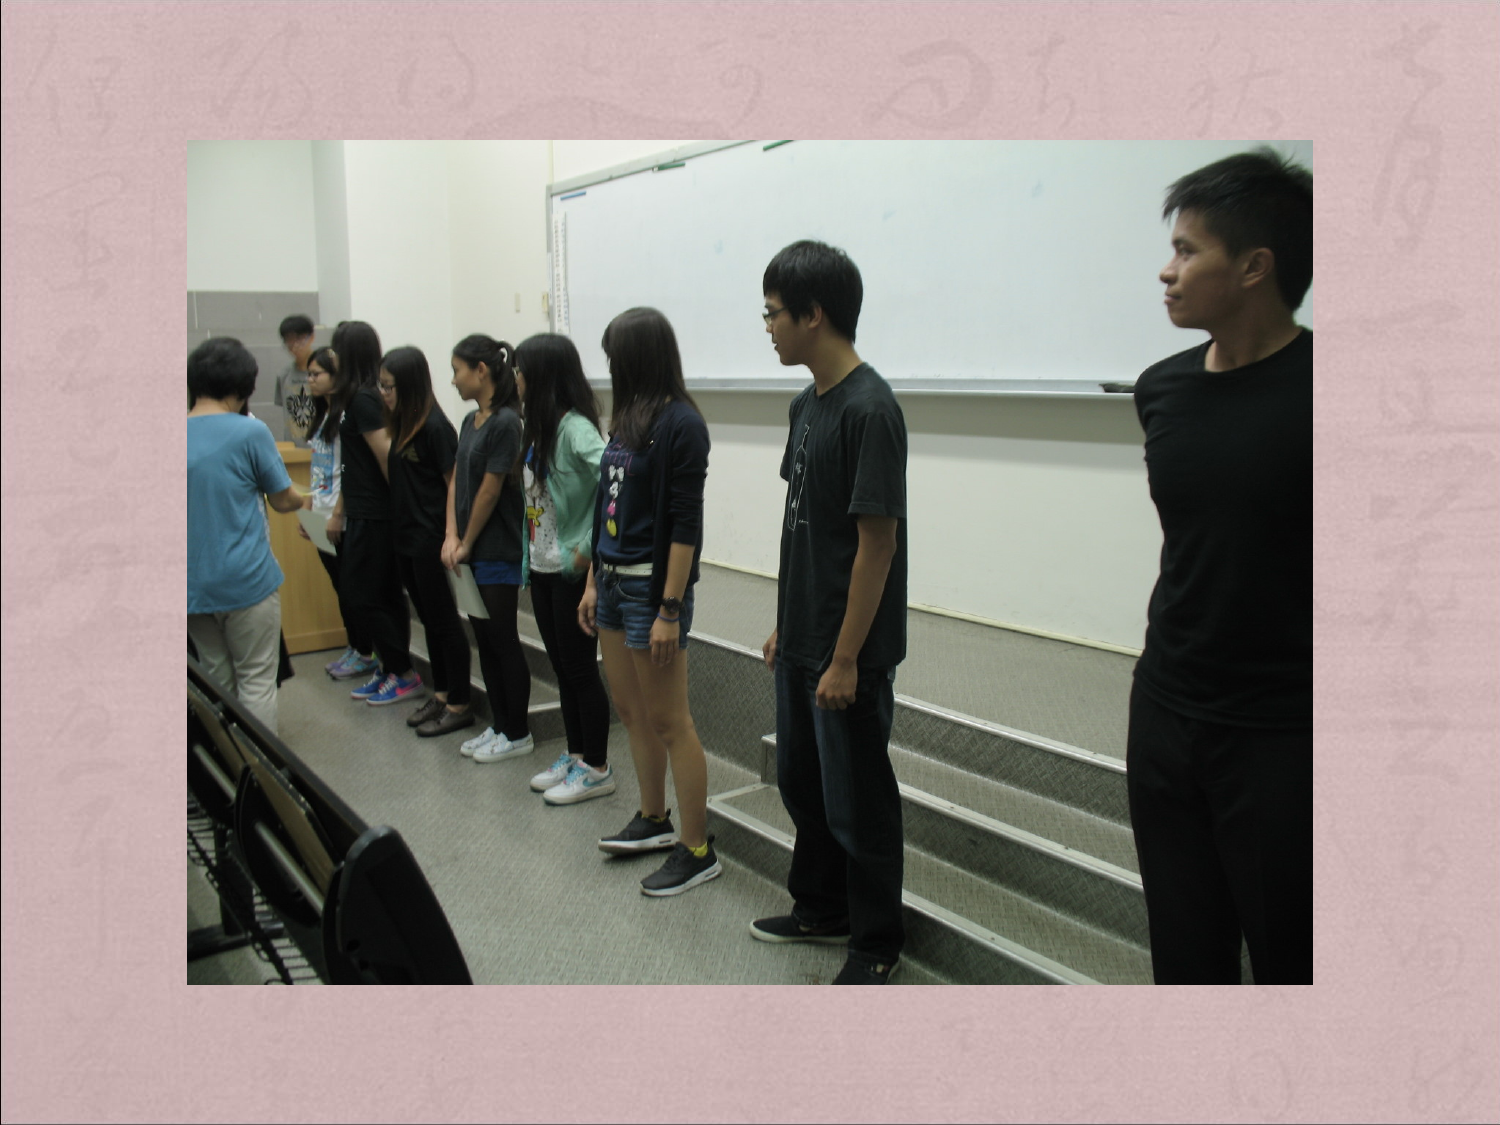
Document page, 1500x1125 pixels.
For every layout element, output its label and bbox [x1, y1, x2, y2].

picture [187, 140, 1313, 985]
